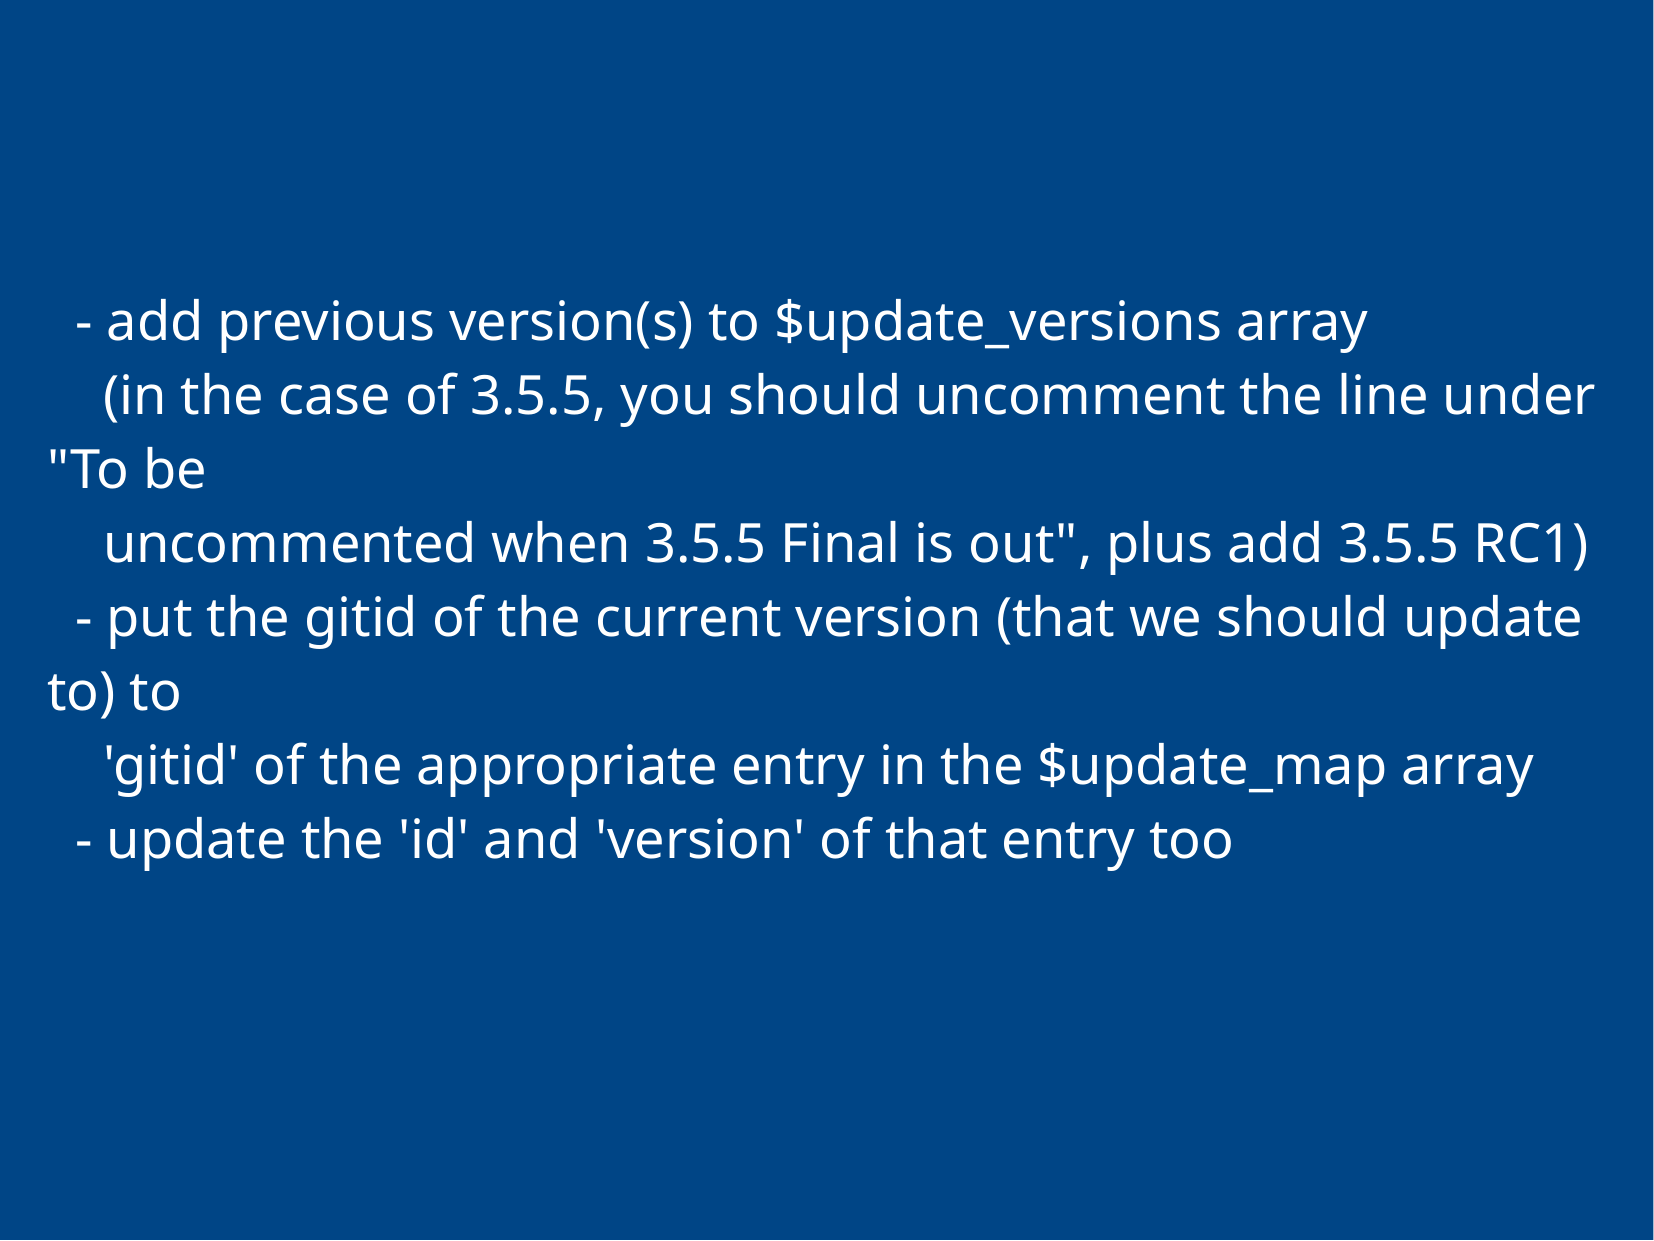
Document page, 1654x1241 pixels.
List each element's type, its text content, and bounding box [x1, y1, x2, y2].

text_box - add previous version(s) to $update_versions array (in the case of 3.5.5, you should uncomment the line under "To be uncommented when 3.5.5 Final is out", plus add 3.5.5 RC1) - put the gitid of the current version (that we should update to) to 'gitid' of the appropriate entry in the $update_map array - update the 'id' and 'version' of that entry too [47, 59, 1619, 1099]
